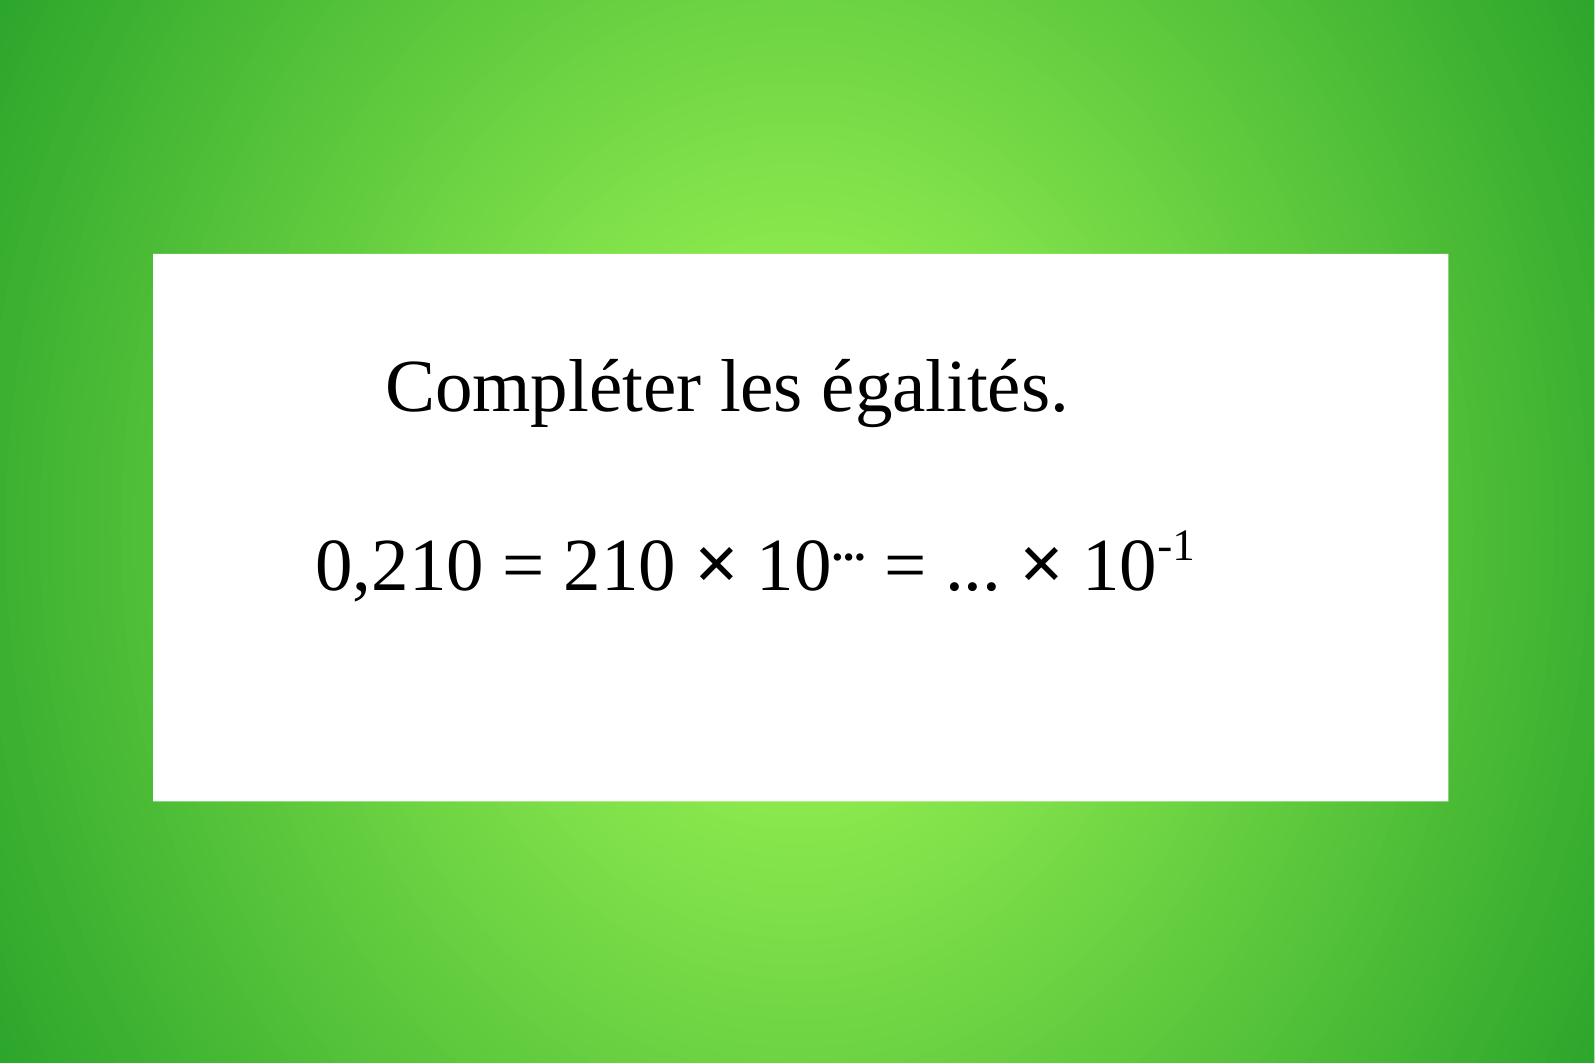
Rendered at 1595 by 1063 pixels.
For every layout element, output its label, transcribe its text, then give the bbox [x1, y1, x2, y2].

text_box Compléter les égalités. 0,210 = 210 × 10... = ... × 10-1 [153, 253, 1449, 802]
picture [0, 0, 1595, 1063]
